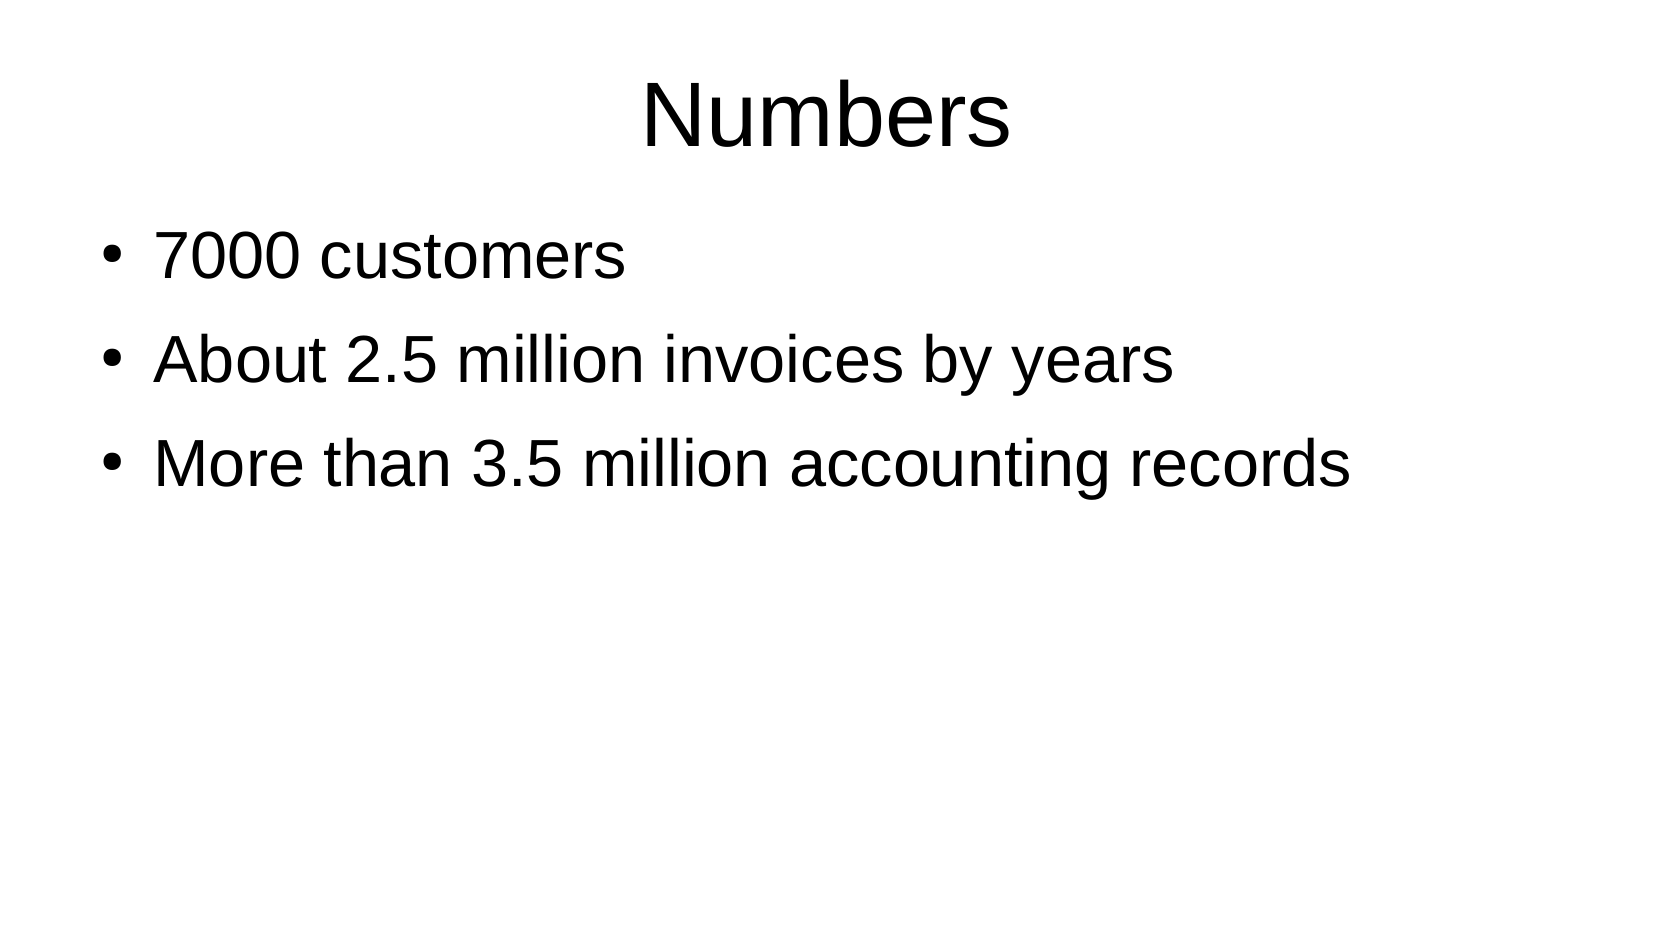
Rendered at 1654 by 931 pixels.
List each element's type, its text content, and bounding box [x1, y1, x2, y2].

title Numbers [82, 37, 1571, 193]
list 7000 customers About 2.5 million invoices by years More than 3.5 million accounting records [82, 217, 1571, 758]
